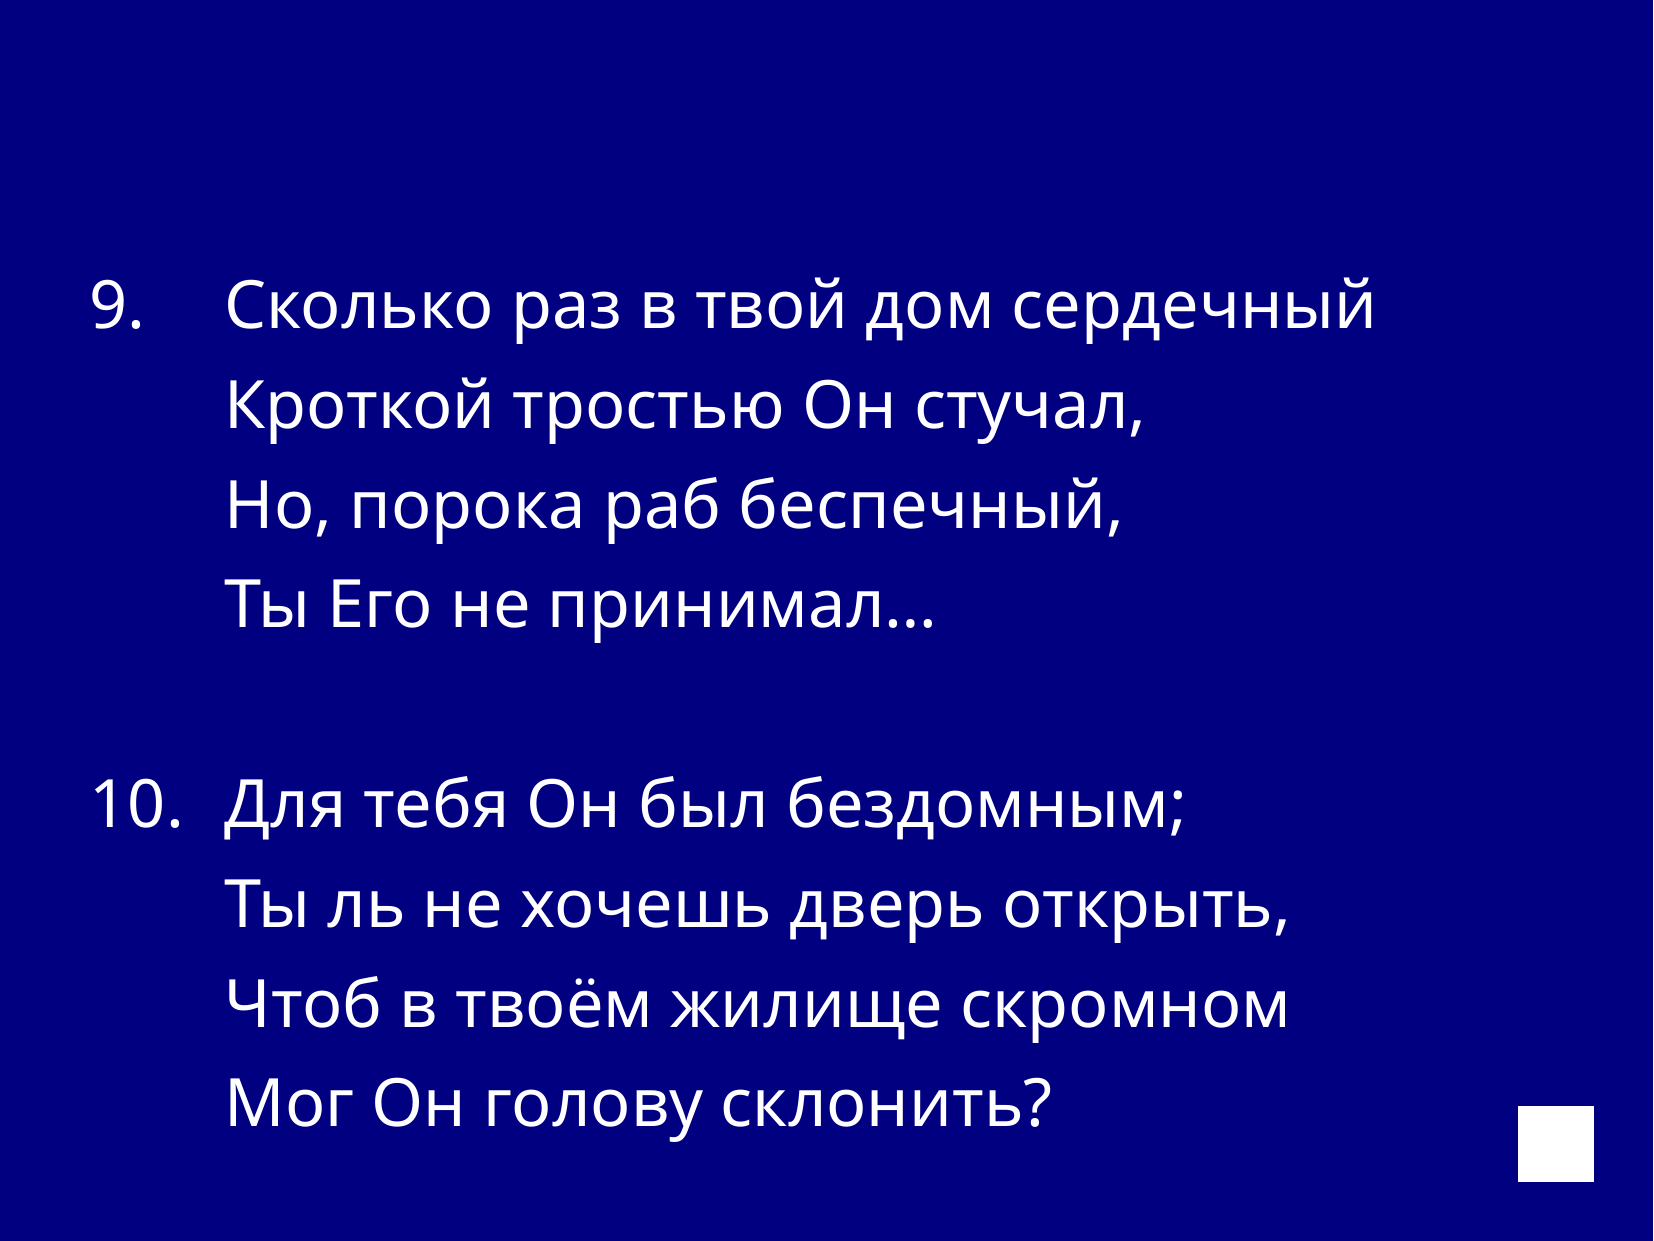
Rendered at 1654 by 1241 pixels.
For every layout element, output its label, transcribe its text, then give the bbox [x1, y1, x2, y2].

text_box [1518, 1106, 1594, 1182]
text_box 9. Сколько раз в твой дом сердечный Кроткой тростью Он стучал, Но, порока раб беспечный, Ты Его не принимал… 10. Для тебя Он был бездомным; Ты ль не хочешь дверь открыть, Чтоб в твоём жилище скромном Мог Он голову склонить? [75, 150, 1576, 1163]
